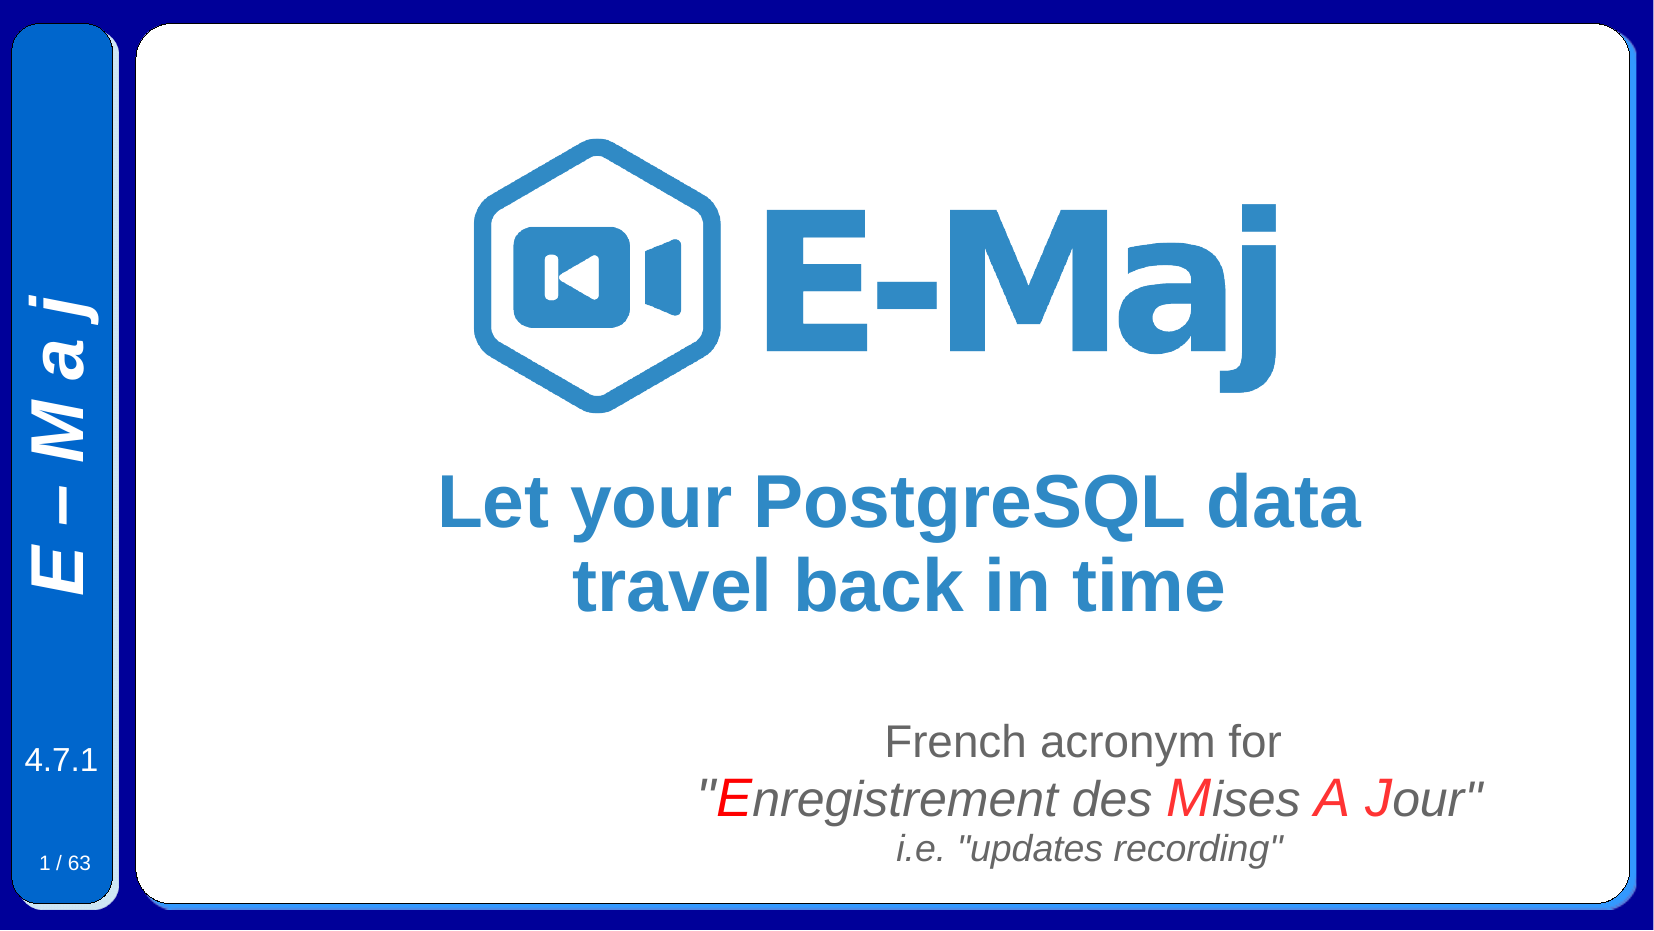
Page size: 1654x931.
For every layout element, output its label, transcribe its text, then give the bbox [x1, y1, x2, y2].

picture [472, 137, 1276, 366]
text_box French acronym for "Enregistrement des Mises A Jour" i.e. "updates recording" [602, 708, 1577, 878]
text_box Let your PostgreSQL data travel back in time [194, 366, 1570, 832]
